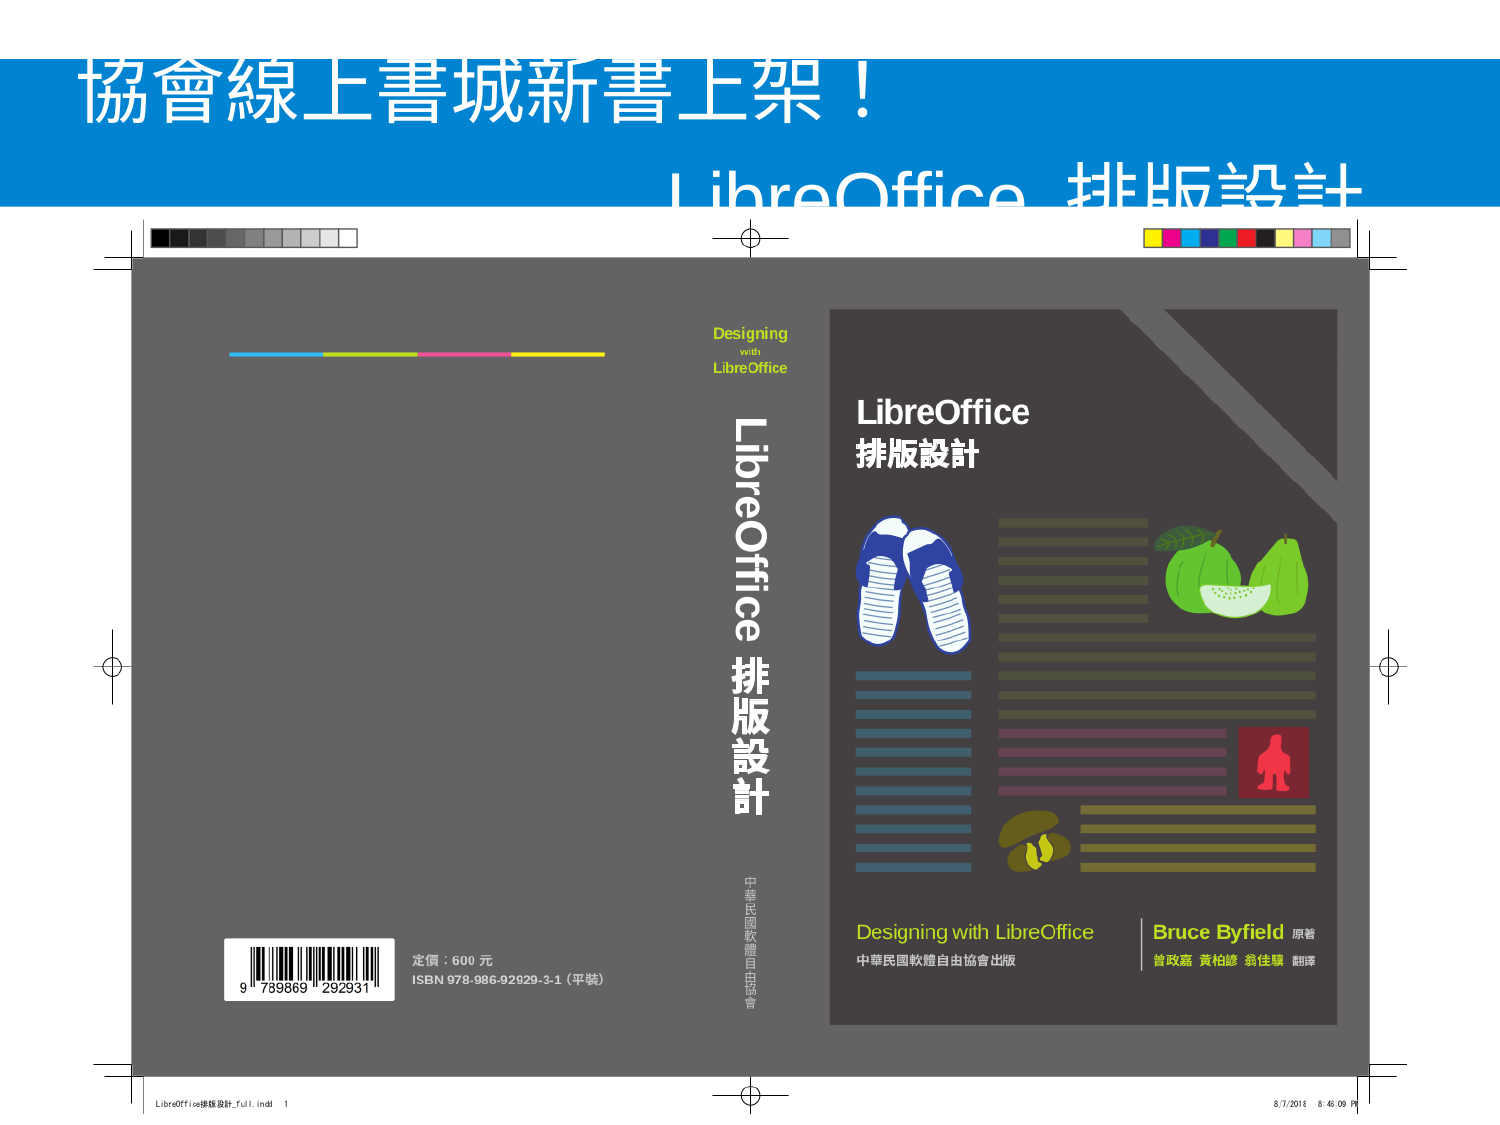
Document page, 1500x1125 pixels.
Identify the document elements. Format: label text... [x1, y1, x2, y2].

title 協會線上書城新書上架！ LibreOffice 排版設計 [75, 44, 1425, 233]
picture [93, 219, 1407, 1114]
